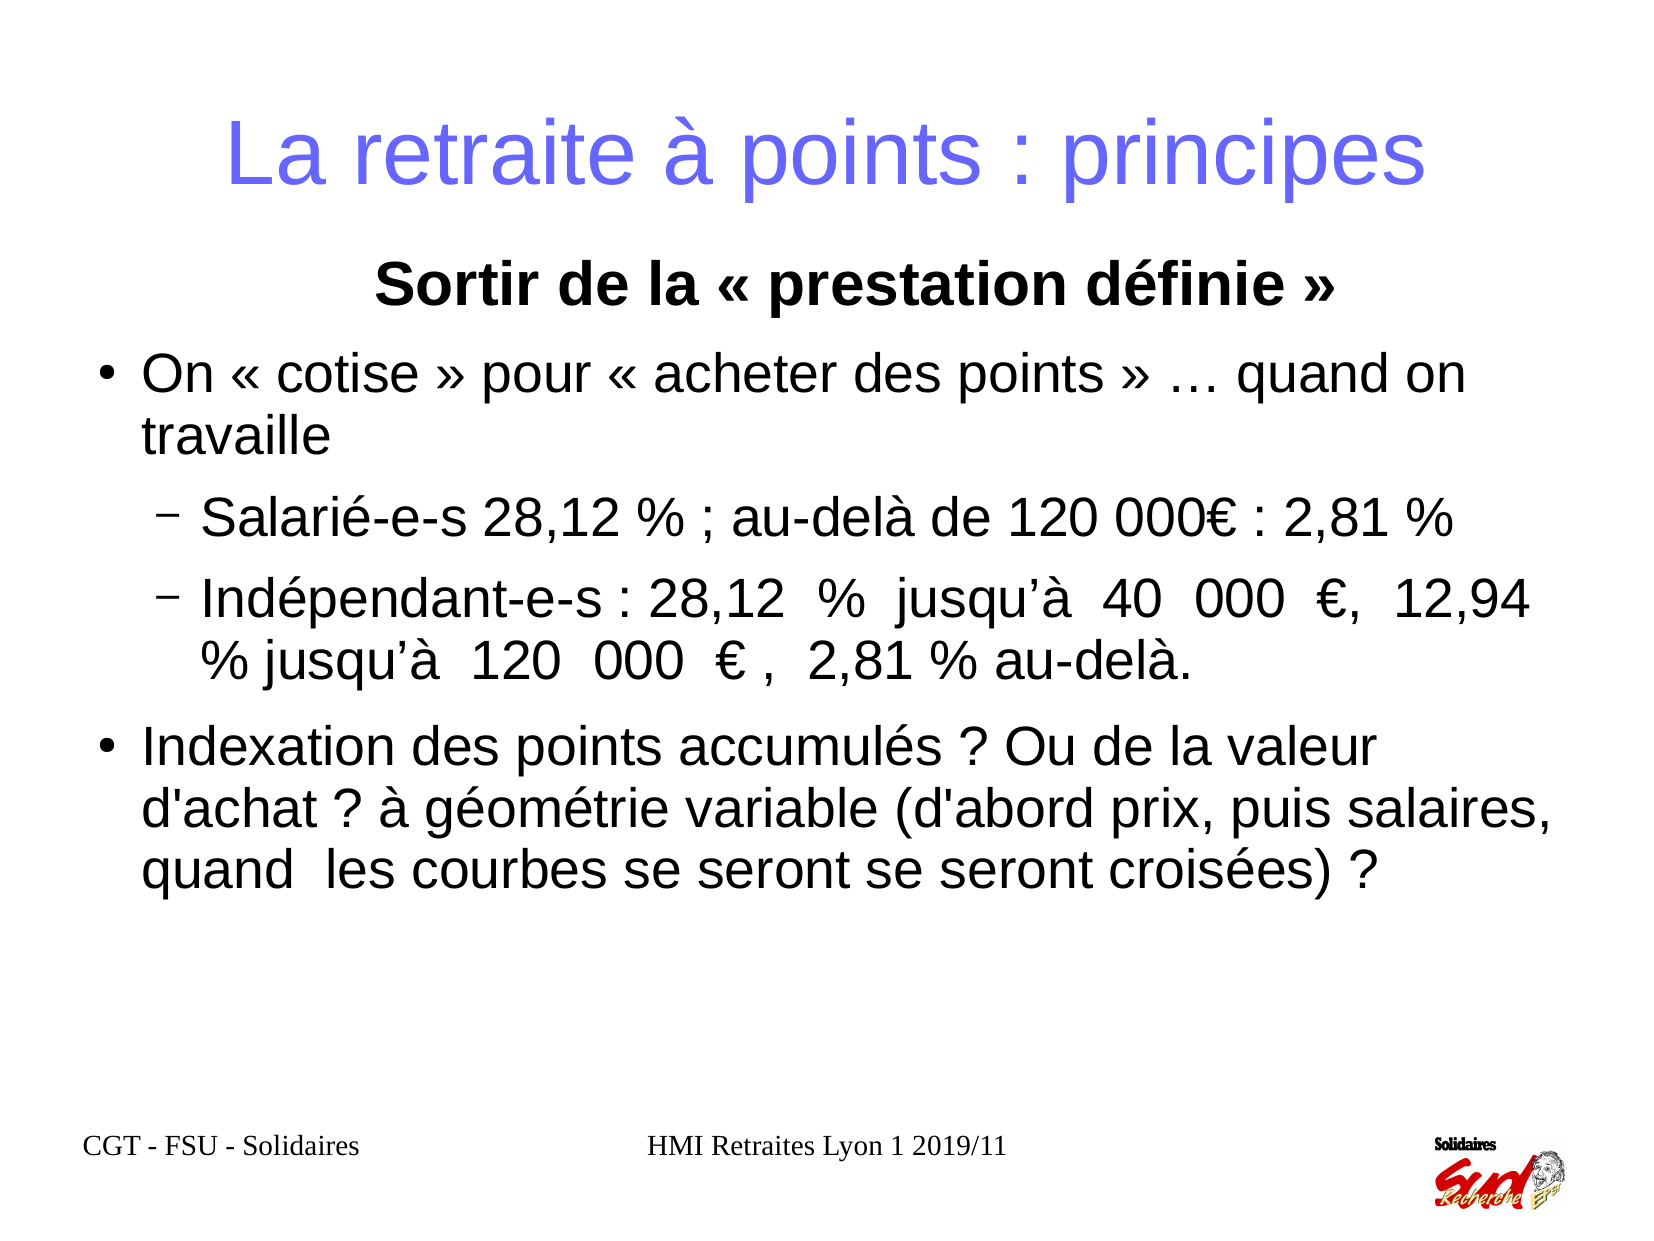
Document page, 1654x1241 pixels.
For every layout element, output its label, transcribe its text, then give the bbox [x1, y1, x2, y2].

picture [1435, 1137, 1565, 1210]
title La retraite à points : principes [82, 49, 1571, 248]
list Sortir de la « prestation définie » On « cotise » pour « acheter des points » … quand on travaille Salarié-e-s 28,12 % ; au-delà de 120 000€ : 2,81 % Indépendant-e-s : 28,12 % jusqu’à 40 000 €, 12,94 % jusqu’à 120 000 € , 2,81 % au-delà. Indexation des points accumulés ? Ou de la valeur d'achat ? à géométrie variable (d'abord prix, puis salaires, quand les courbes se seront se seront croisées) ? [82, 248, 1571, 969]
